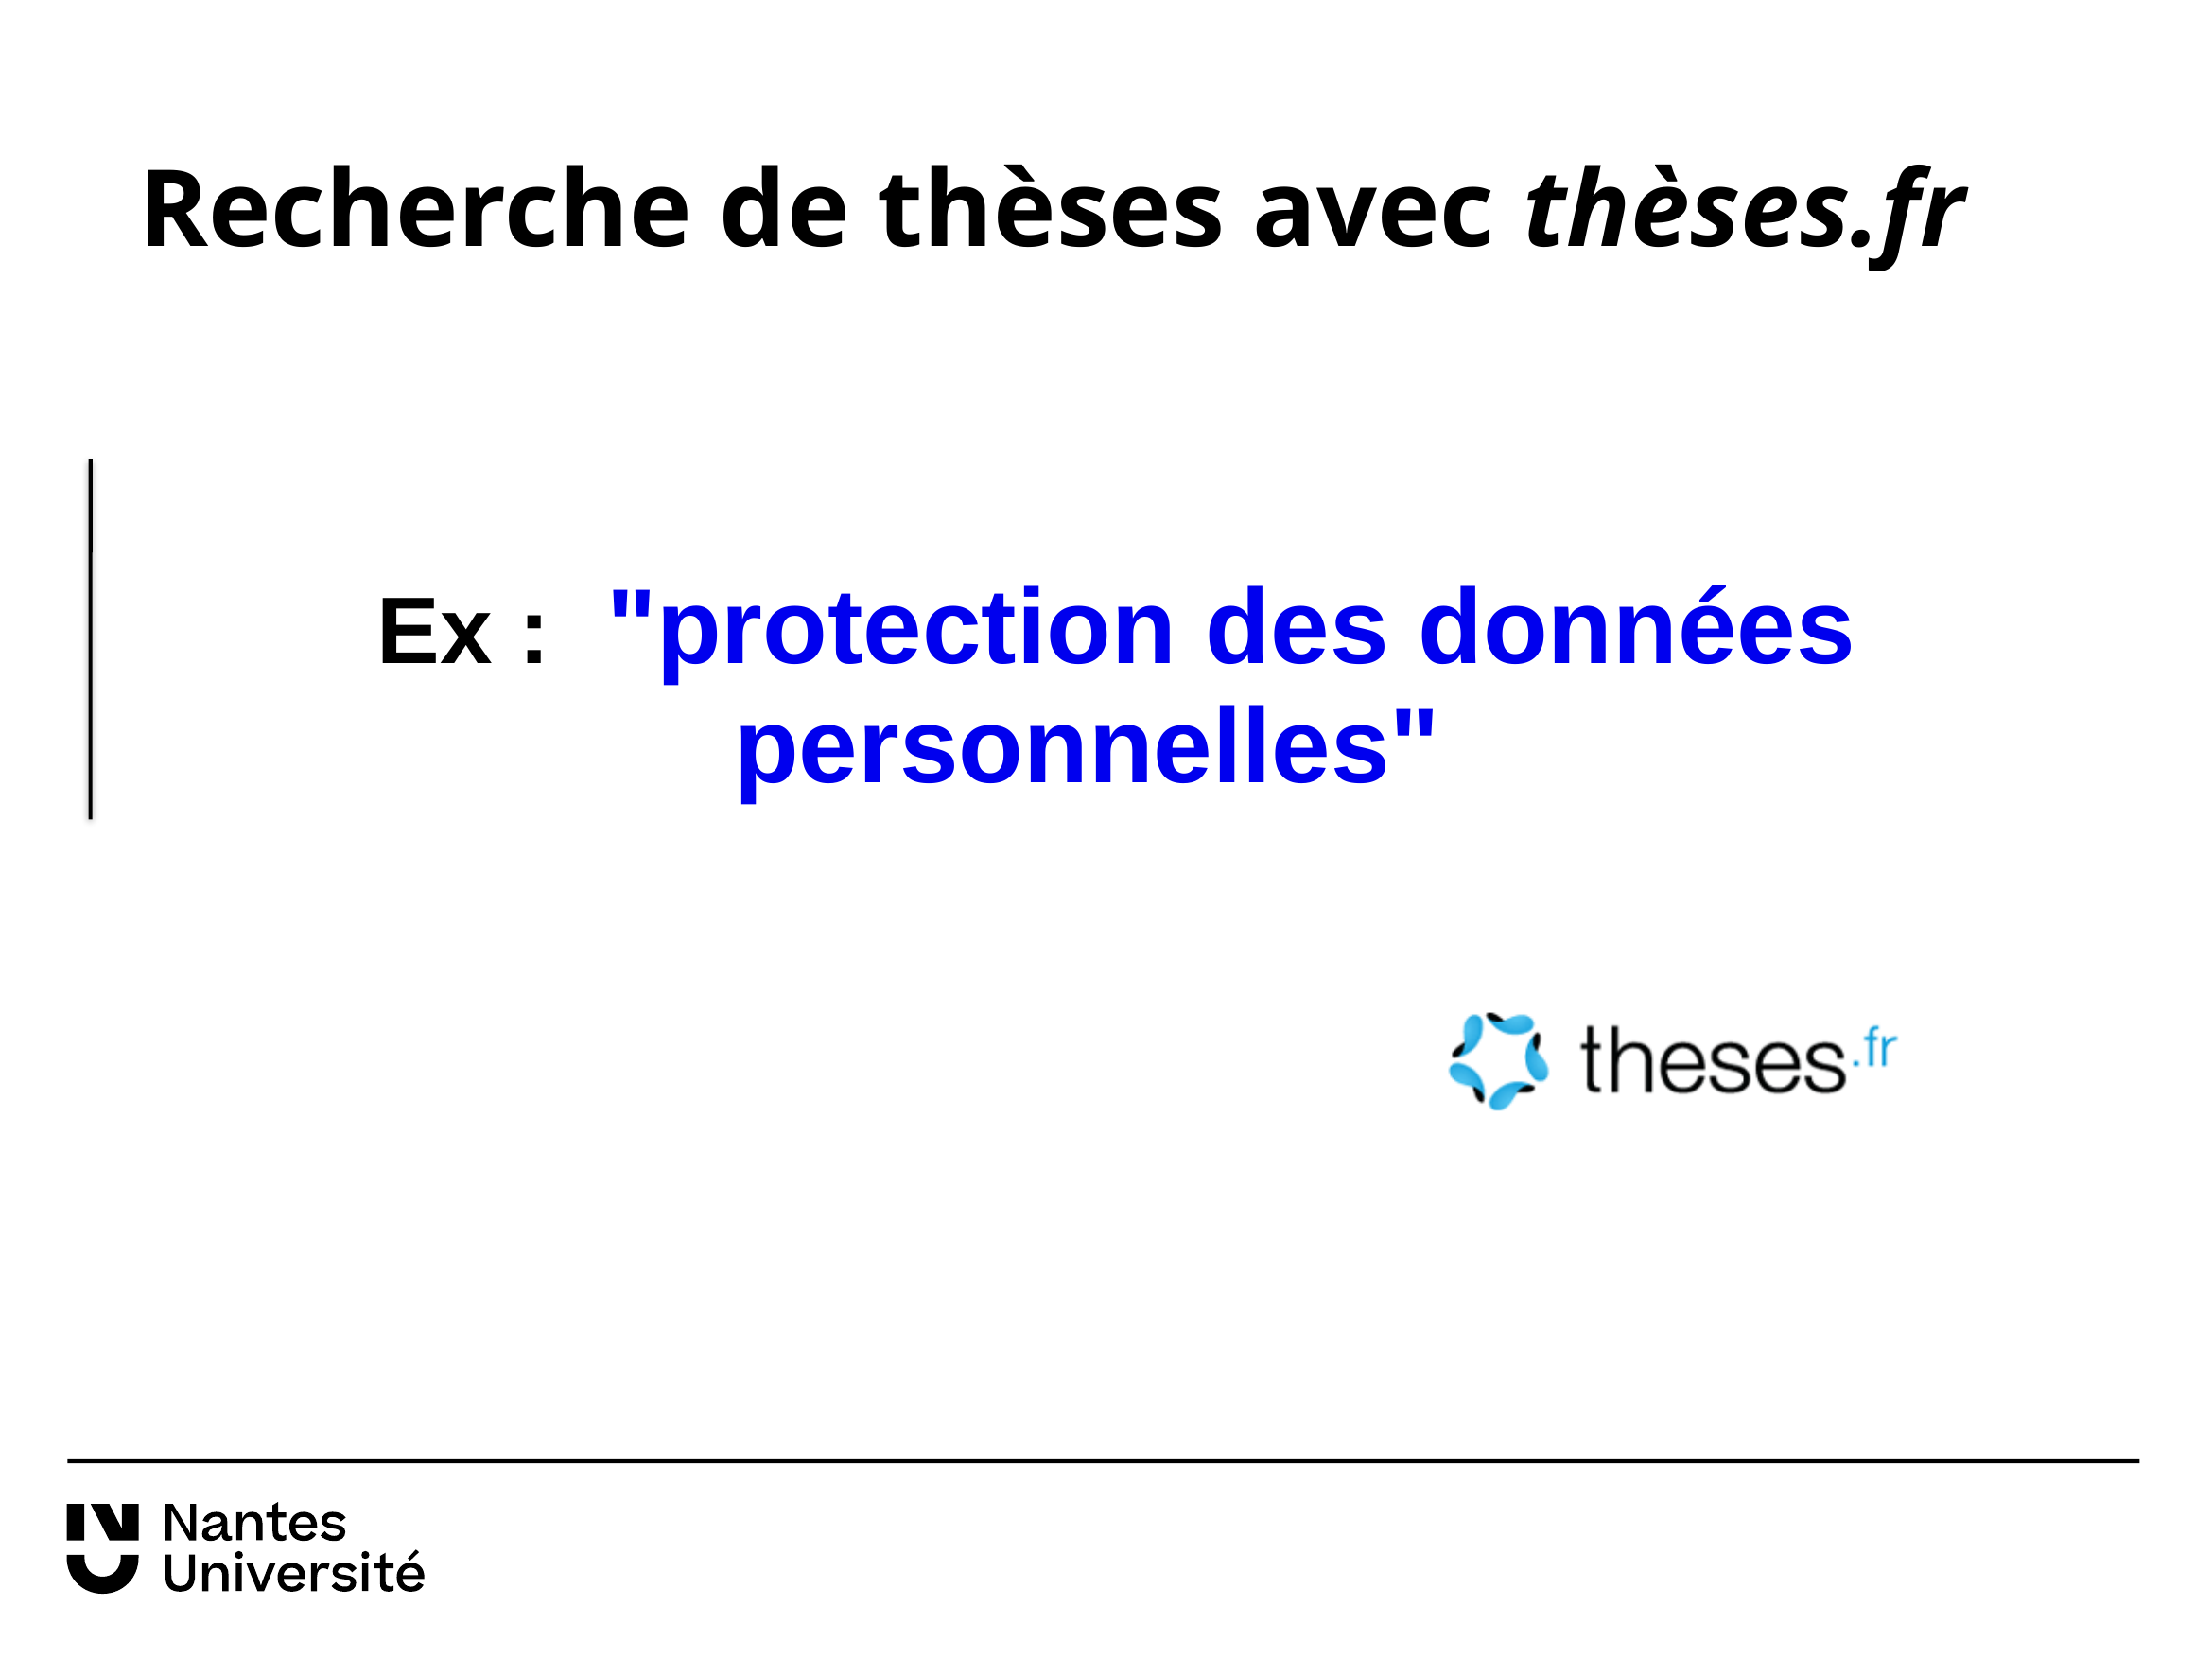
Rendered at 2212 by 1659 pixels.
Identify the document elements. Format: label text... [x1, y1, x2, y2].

subtitle Ex : "protection des données personnelles" [112, 474, 2123, 1426]
picture [1379, 977, 1943, 1160]
title Recherche de thèses avec thèses.fr [110, 65, 2101, 343]
